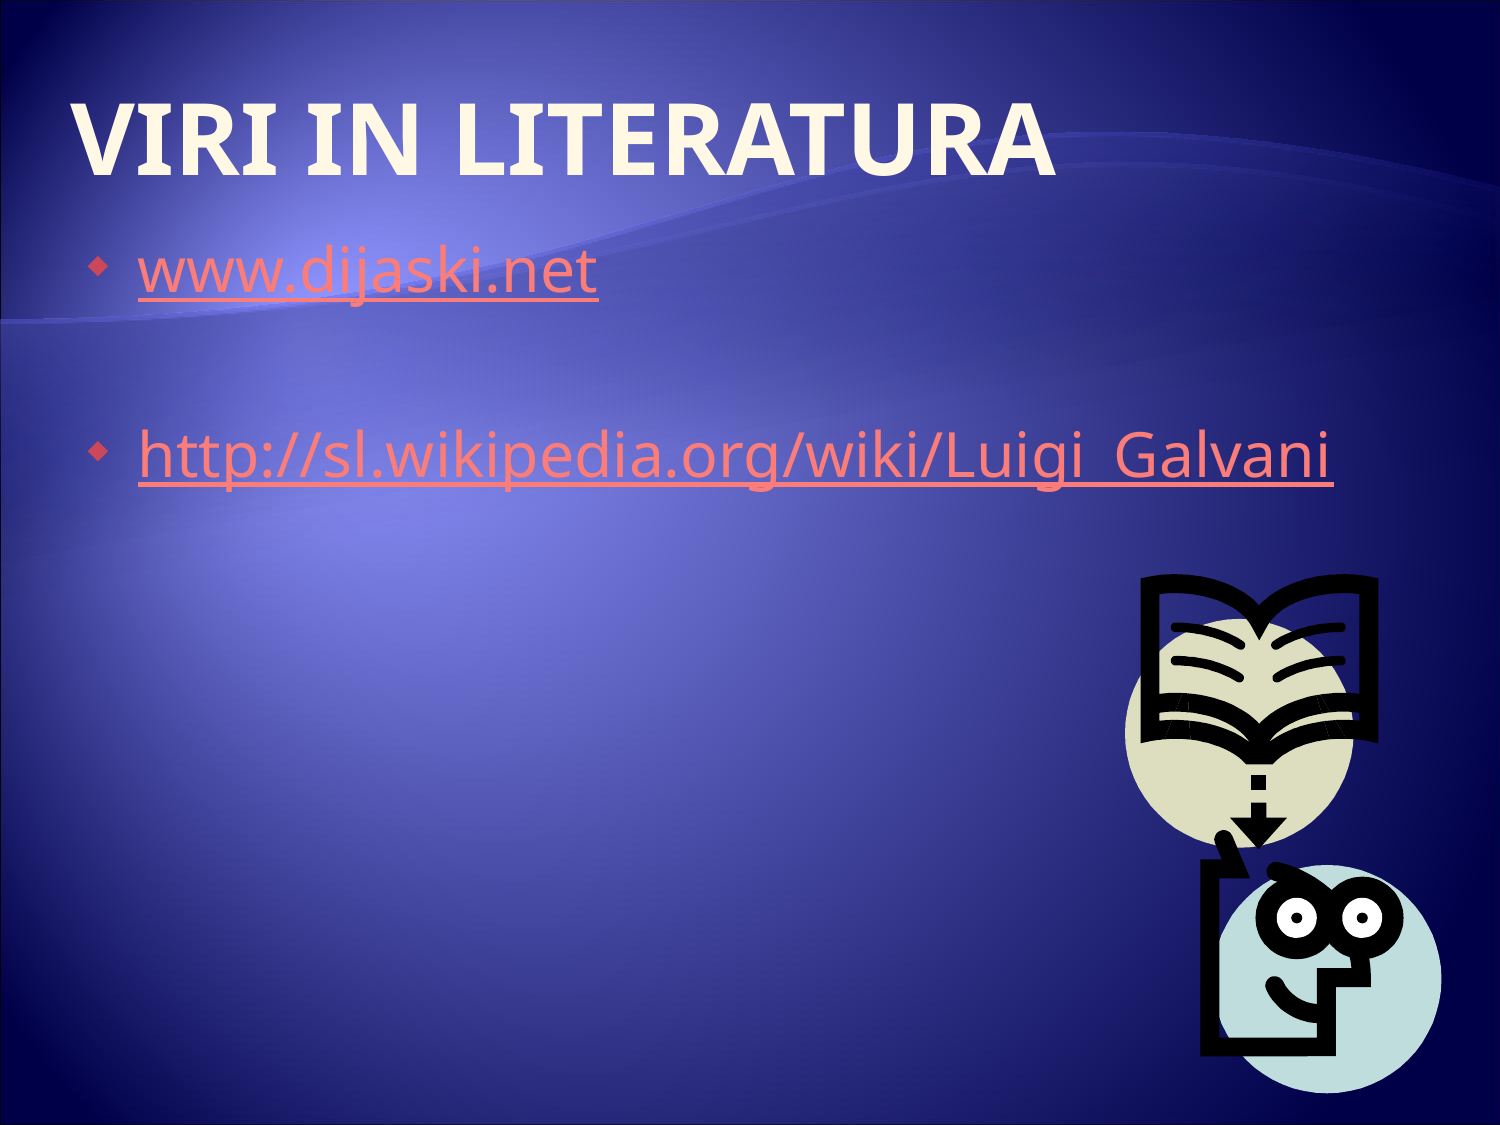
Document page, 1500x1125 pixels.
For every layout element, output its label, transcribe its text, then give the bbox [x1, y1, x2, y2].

title VIRI IN LITERATURA [70, 35, 1421, 197]
picture [0, 0, 1500, 1125]
list www.dijaski.net http://sl.wikipedia.org/wiki/Luigi_Galvani [70, 222, 1425, 1033]
